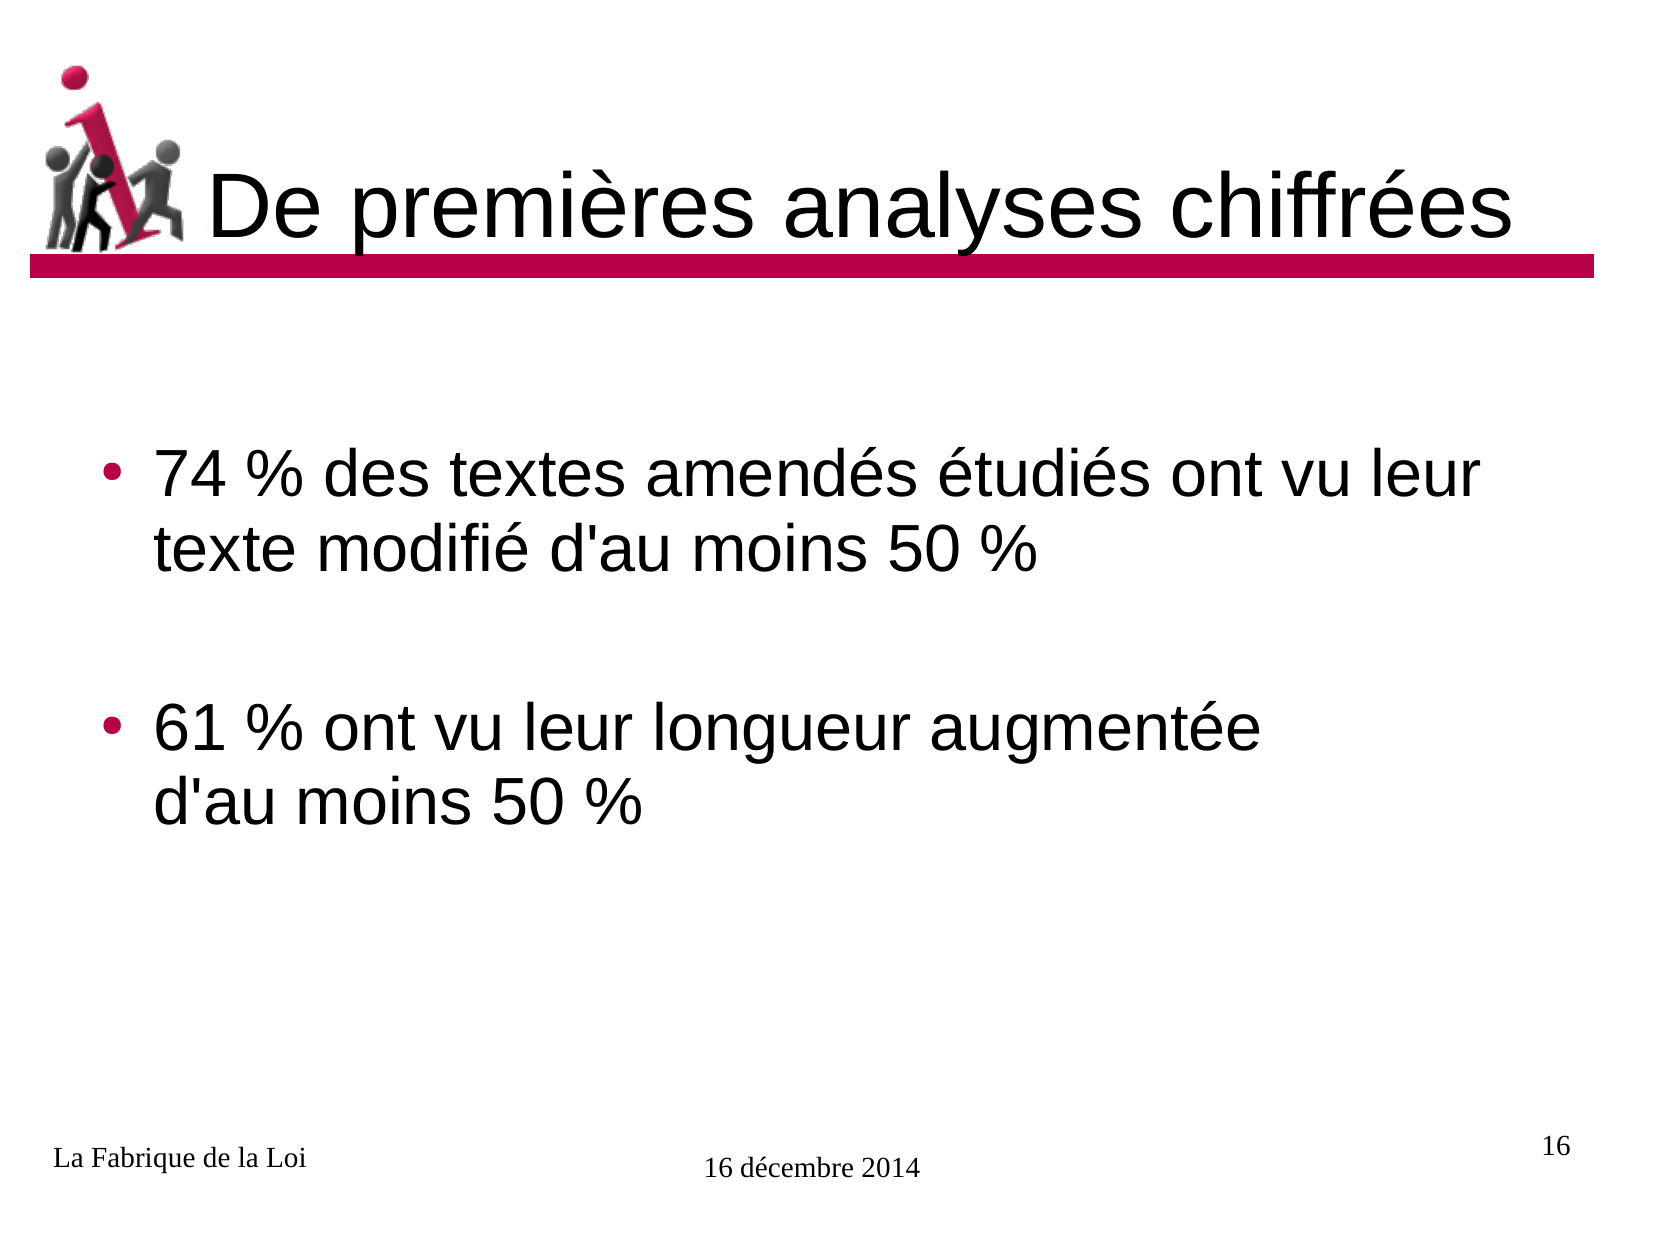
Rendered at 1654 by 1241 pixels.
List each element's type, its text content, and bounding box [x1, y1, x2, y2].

list 74 % des textes amendés étudiés ont vu leur texte modifié d'au moins 50 % 61 % ont vu leur longueur augmentée d'au moins 50 % [82, 331, 1571, 1151]
title De premières analyses chiffrées [206, 102, 1595, 310]
picture [29, 60, 210, 254]
